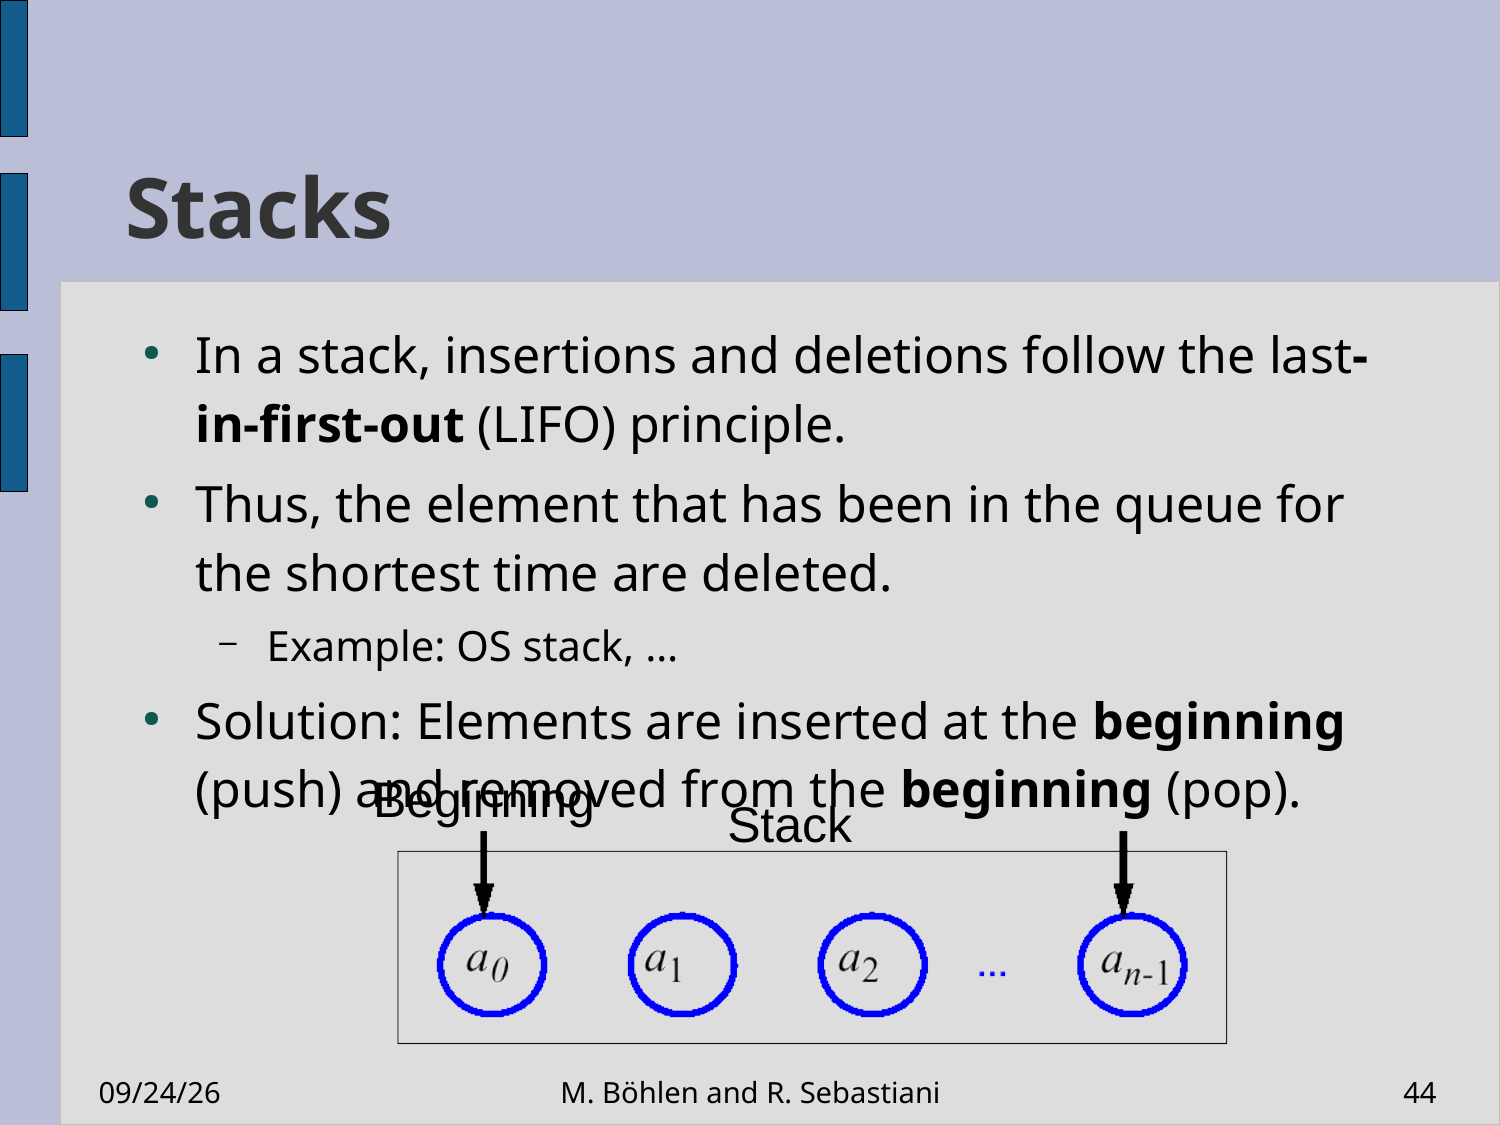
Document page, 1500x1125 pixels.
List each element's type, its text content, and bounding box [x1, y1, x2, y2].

title Stacks [110, 67, 1392, 271]
chart [375, 825, 1250, 1060]
list In a stack, insertions and deletions follow the last-in-first-out (LIFO) principle. Thus, the element that has been in the queue for the shortest time are deleted. Example: OS stack, … Solution: Elements are inserted at the beginning (push) and removed from the beginning (pop). [110, 312, 1392, 1037]
text_box Stack [712, 789, 926, 861]
text_box Beginning [358, 764, 610, 836]
